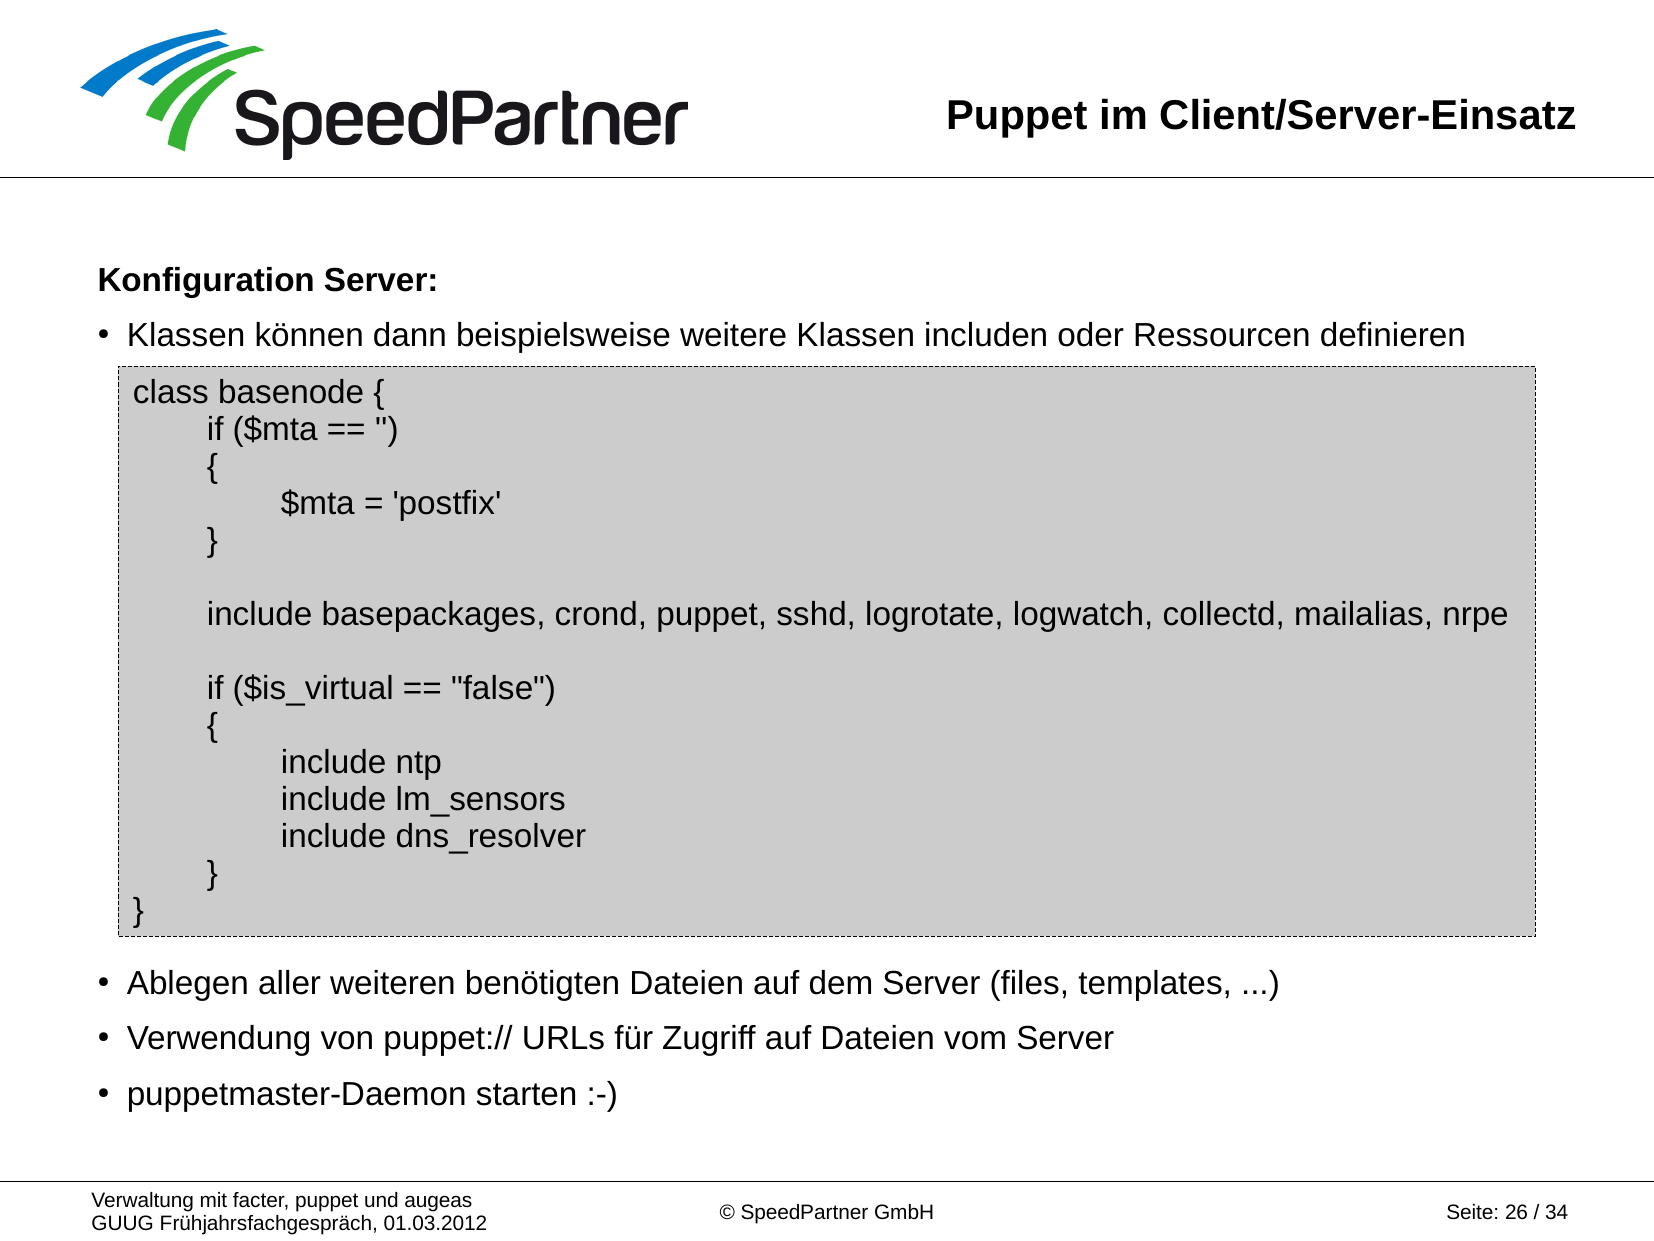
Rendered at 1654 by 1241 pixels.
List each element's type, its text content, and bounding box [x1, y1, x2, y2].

text_box Konfiguration Server: Klassen können dann beispielsweise weitere Klassen includen oder Ressourcen definieren Ablegen aller weiteren benötigten Dateien auf dem Server (files, templates, ...) Verwendung von puppet:// URLs für Zugriff auf Dateien vom Server puppetmaster-Daemon starten :-) [82, 253, 1565, 1177]
text_box class basenode { if ($mta == '') { $mta = 'postfix' } include basepackages, crond, puppet, sshd, logrotate, logwatch, collectd, mailalias, nrpe if ($is_virtual == "false") { include ntp include lm_sensors include dns_resolver } } [118, 366, 1536, 937]
picture [80, 29, 688, 160]
title Puppet im Client/Server-Einsatz [590, 70, 1577, 160]
